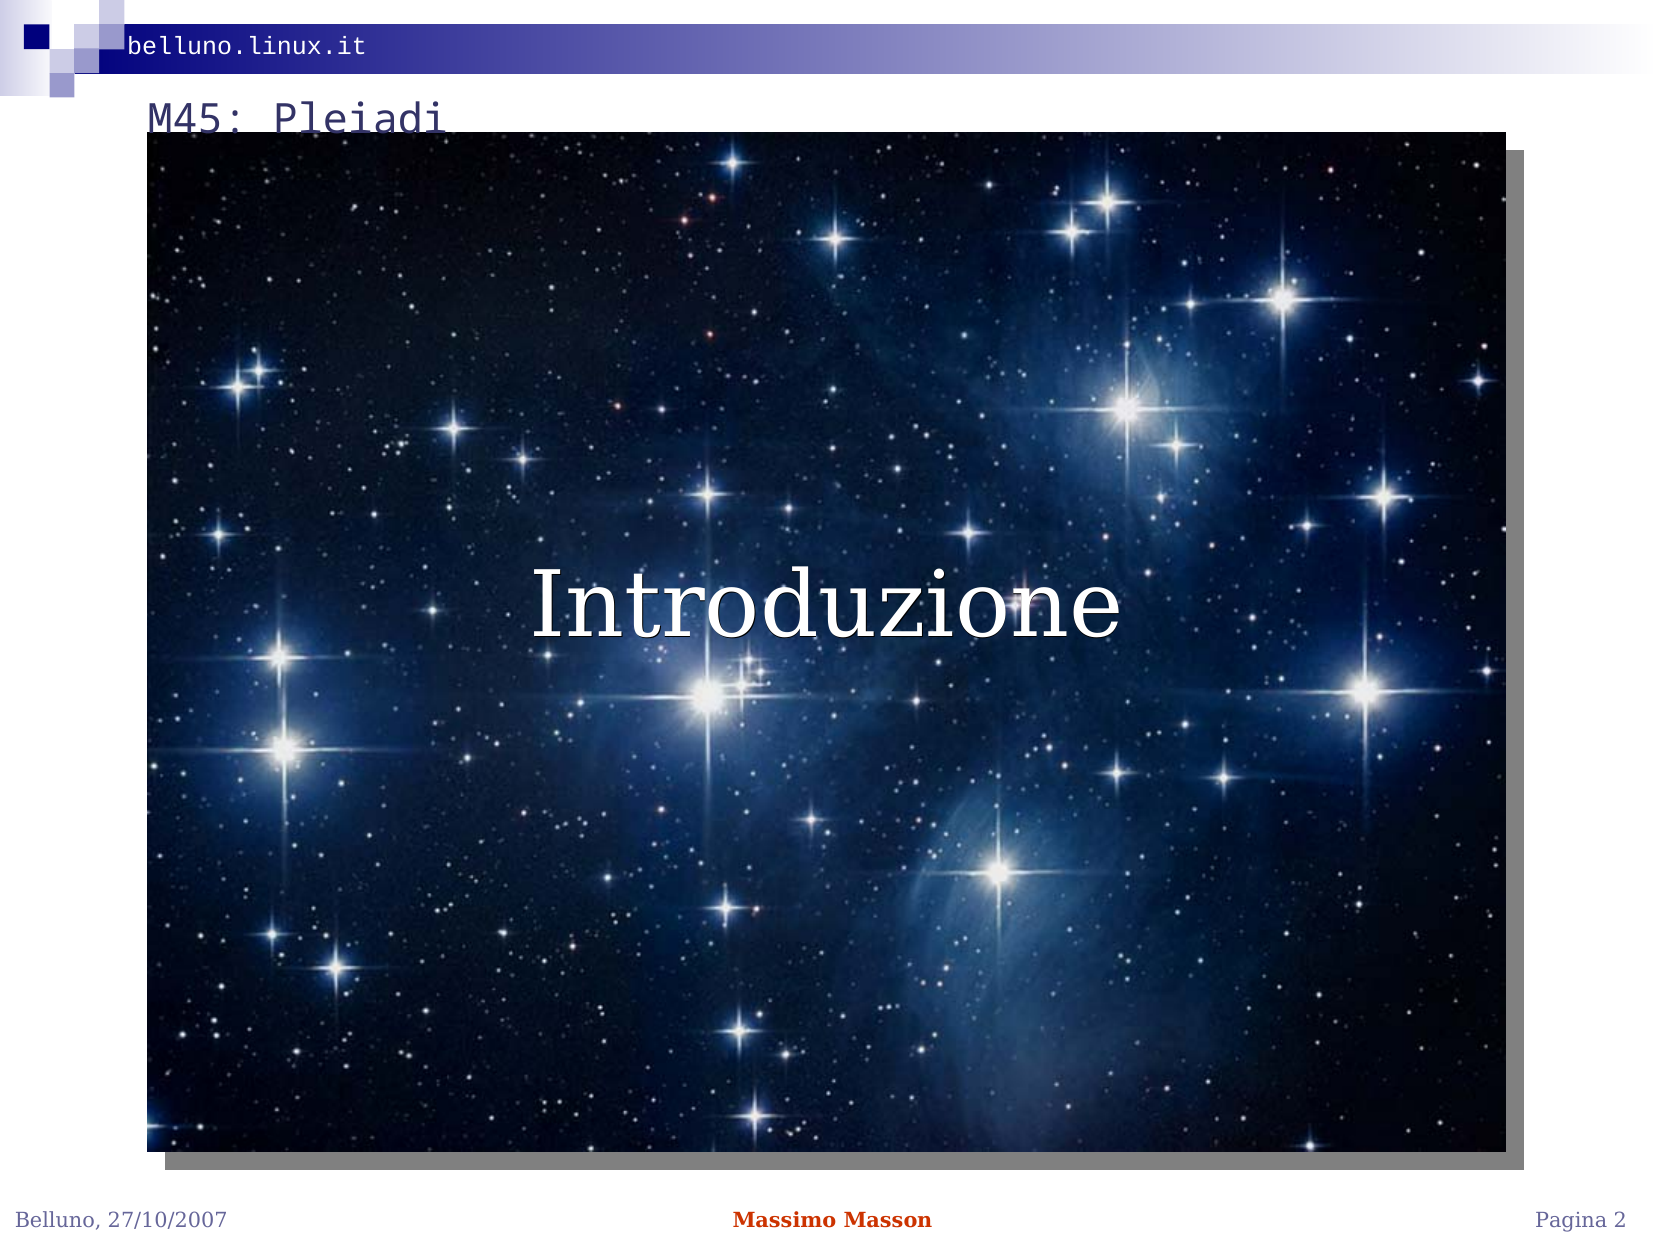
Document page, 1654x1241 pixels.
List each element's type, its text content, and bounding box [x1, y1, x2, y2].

picture [147, 132, 1506, 501]
title Introduzione [0, 501, 1654, 709]
picture [147, 709, 1506, 1152]
text_box M45: Pleiadi [147, 88, 650, 138]
